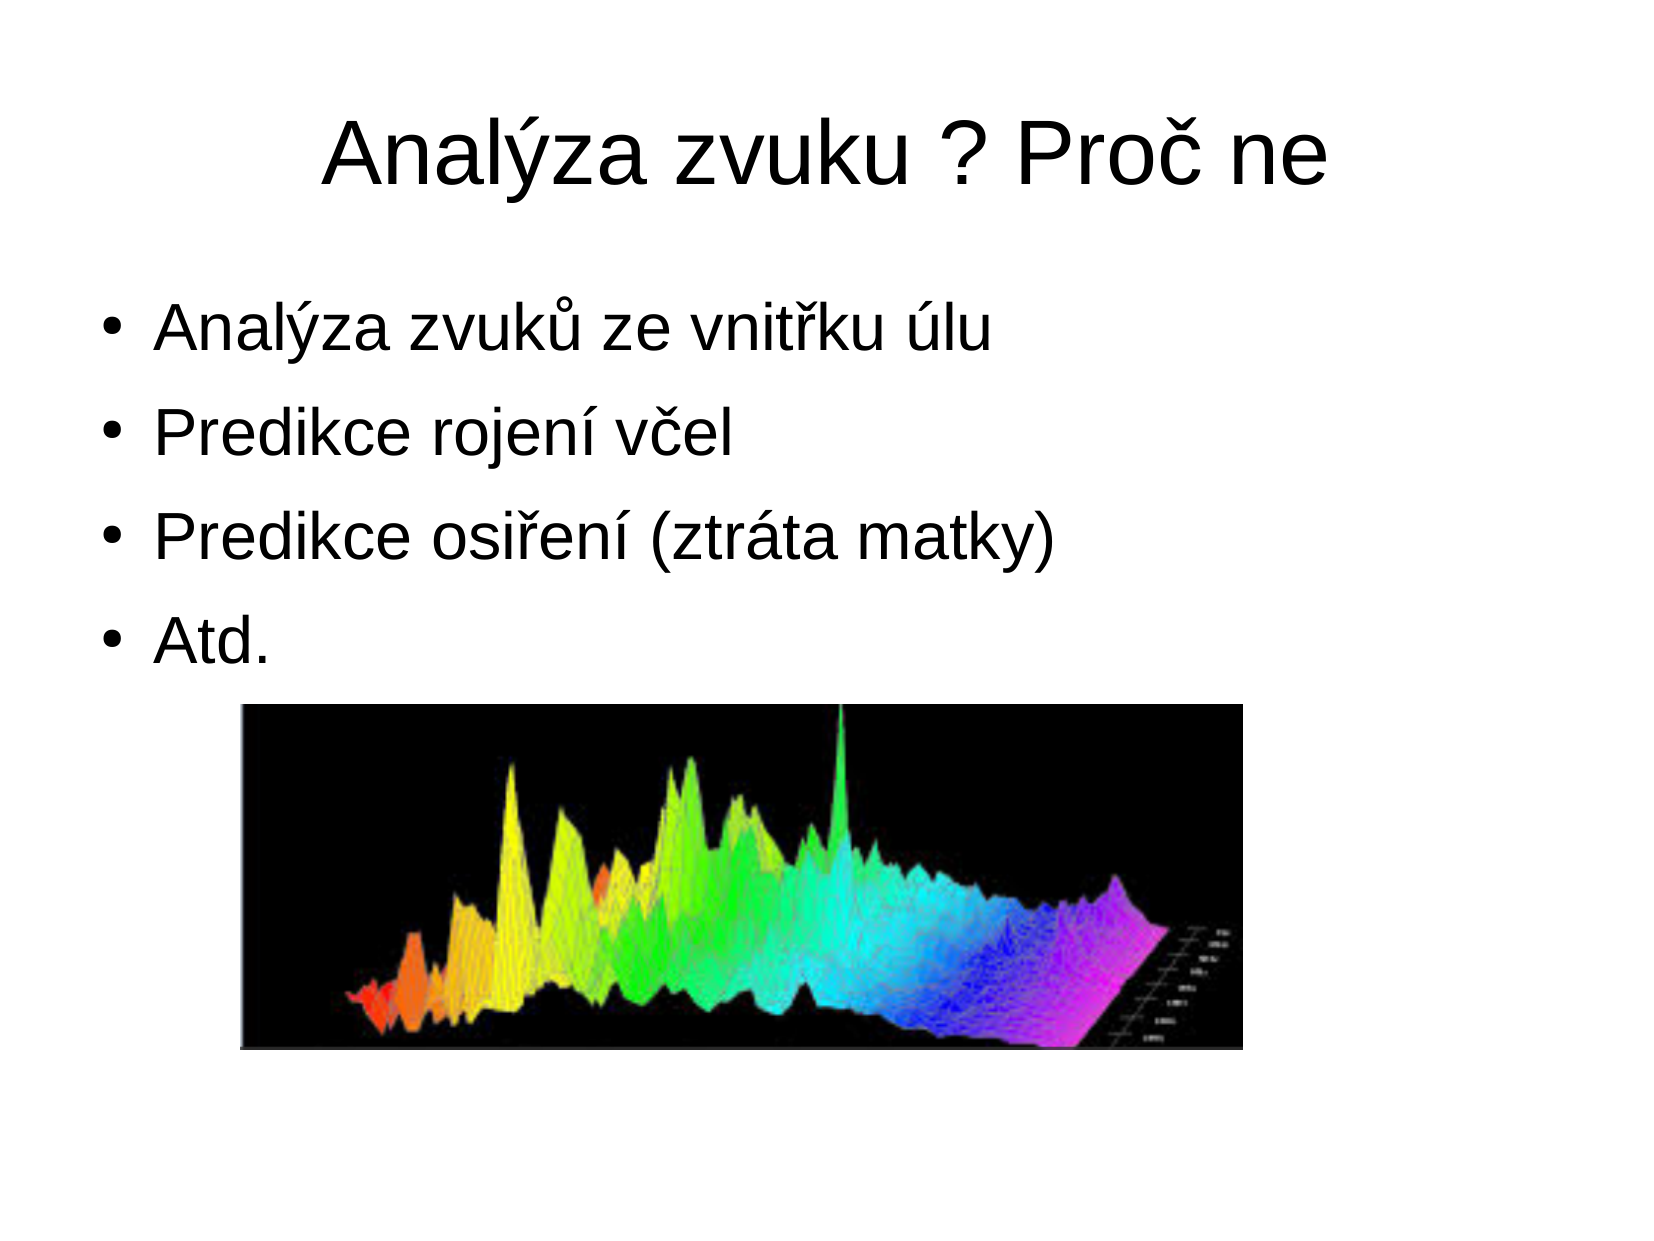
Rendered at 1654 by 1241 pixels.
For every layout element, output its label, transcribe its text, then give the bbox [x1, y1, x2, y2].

picture [240, 704, 1243, 1051]
list Analýza zvuků ze vnitřku úlu Predikce rojení včel Predikce osiření (ztráta matky) Atd. [82, 290, 1571, 1010]
title Analýza zvuku ? Proč ne [82, 49, 1571, 257]
